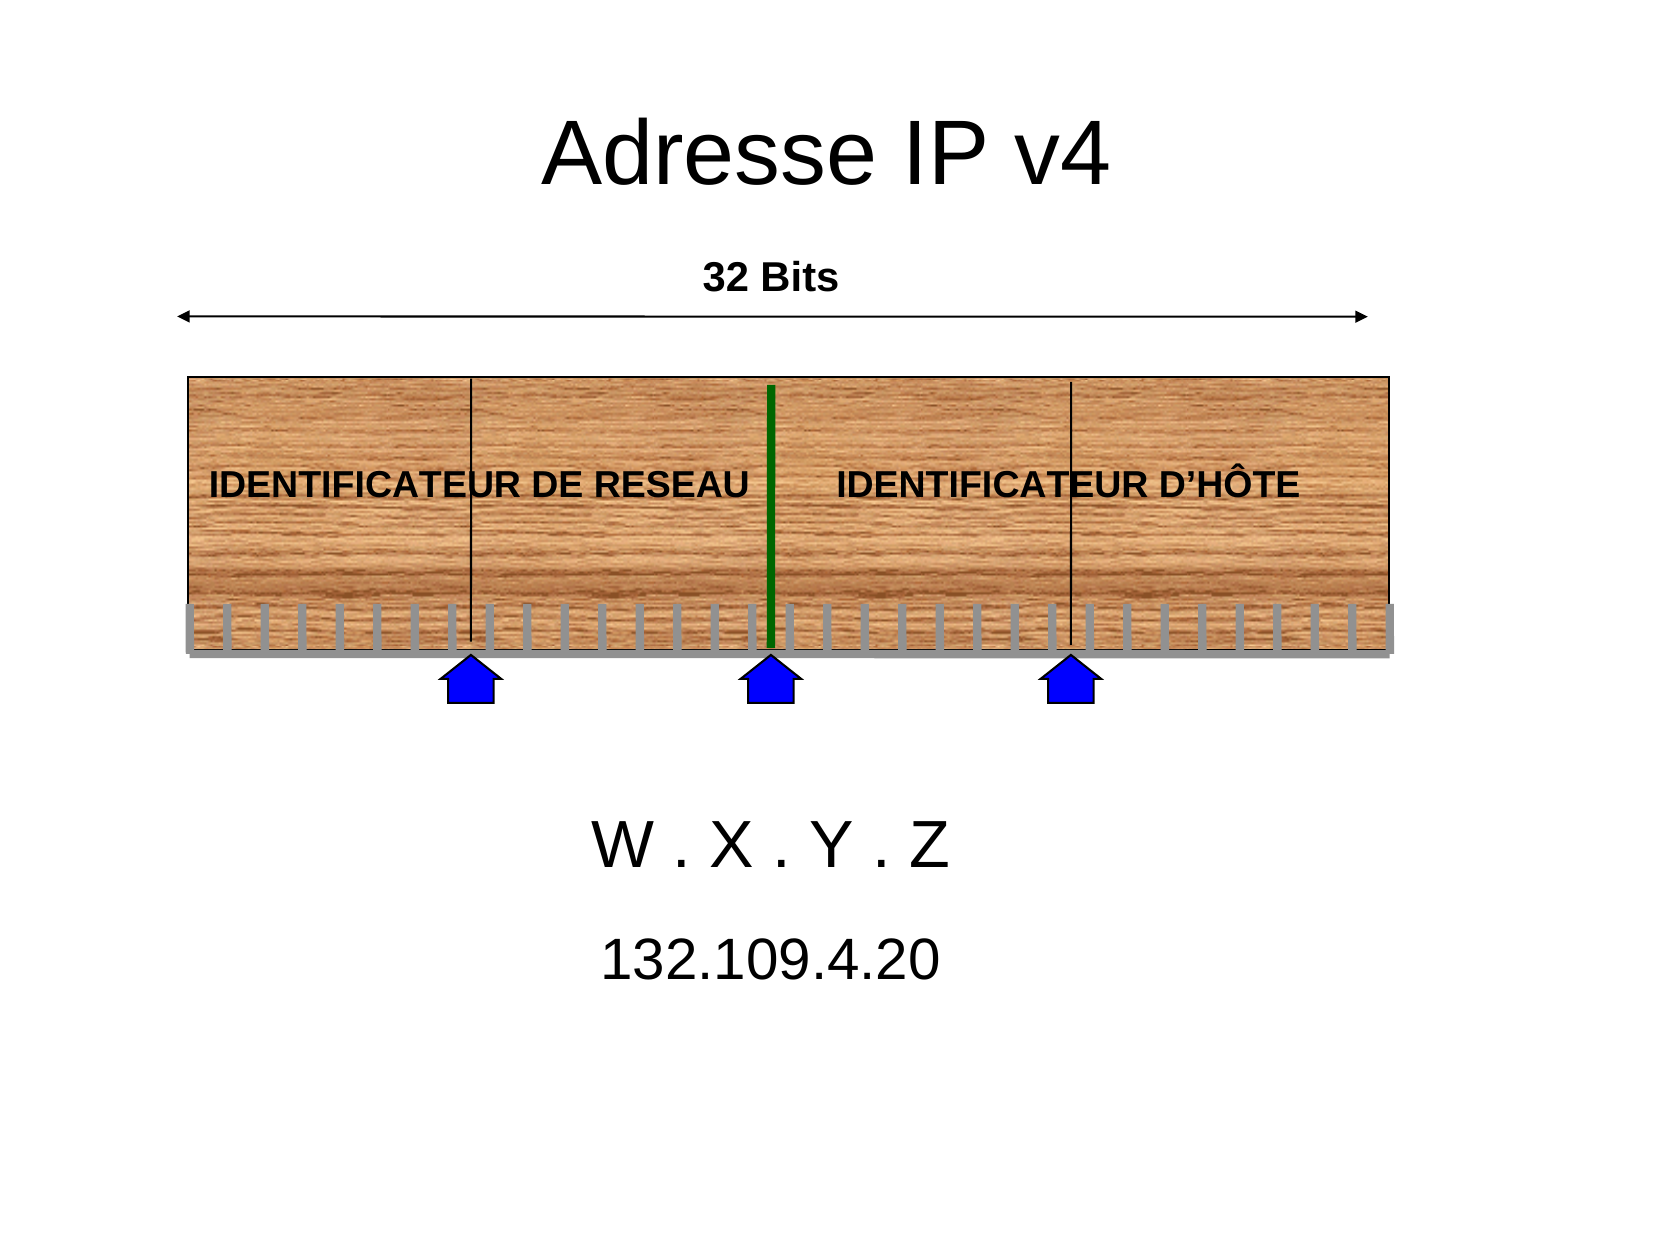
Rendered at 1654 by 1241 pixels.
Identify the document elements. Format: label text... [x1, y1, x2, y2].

title Adresse IP v4 [82, 56, 1571, 250]
text_box IDENTIFICATEUR DE RESEAU [193, 456, 766, 514]
text_box IDENTIFICATEUR D’HÔTE [821, 456, 1317, 514]
text_box [187, 376, 1389, 650]
text_box [740, 654, 802, 703]
text_box [440, 654, 502, 703]
text_box 132.109.4.20 [585, 918, 957, 999]
text_box 32 Bits [687, 246, 855, 309]
text_box W . X . Y . Z [576, 798, 966, 889]
text_box [1040, 654, 1102, 703]
